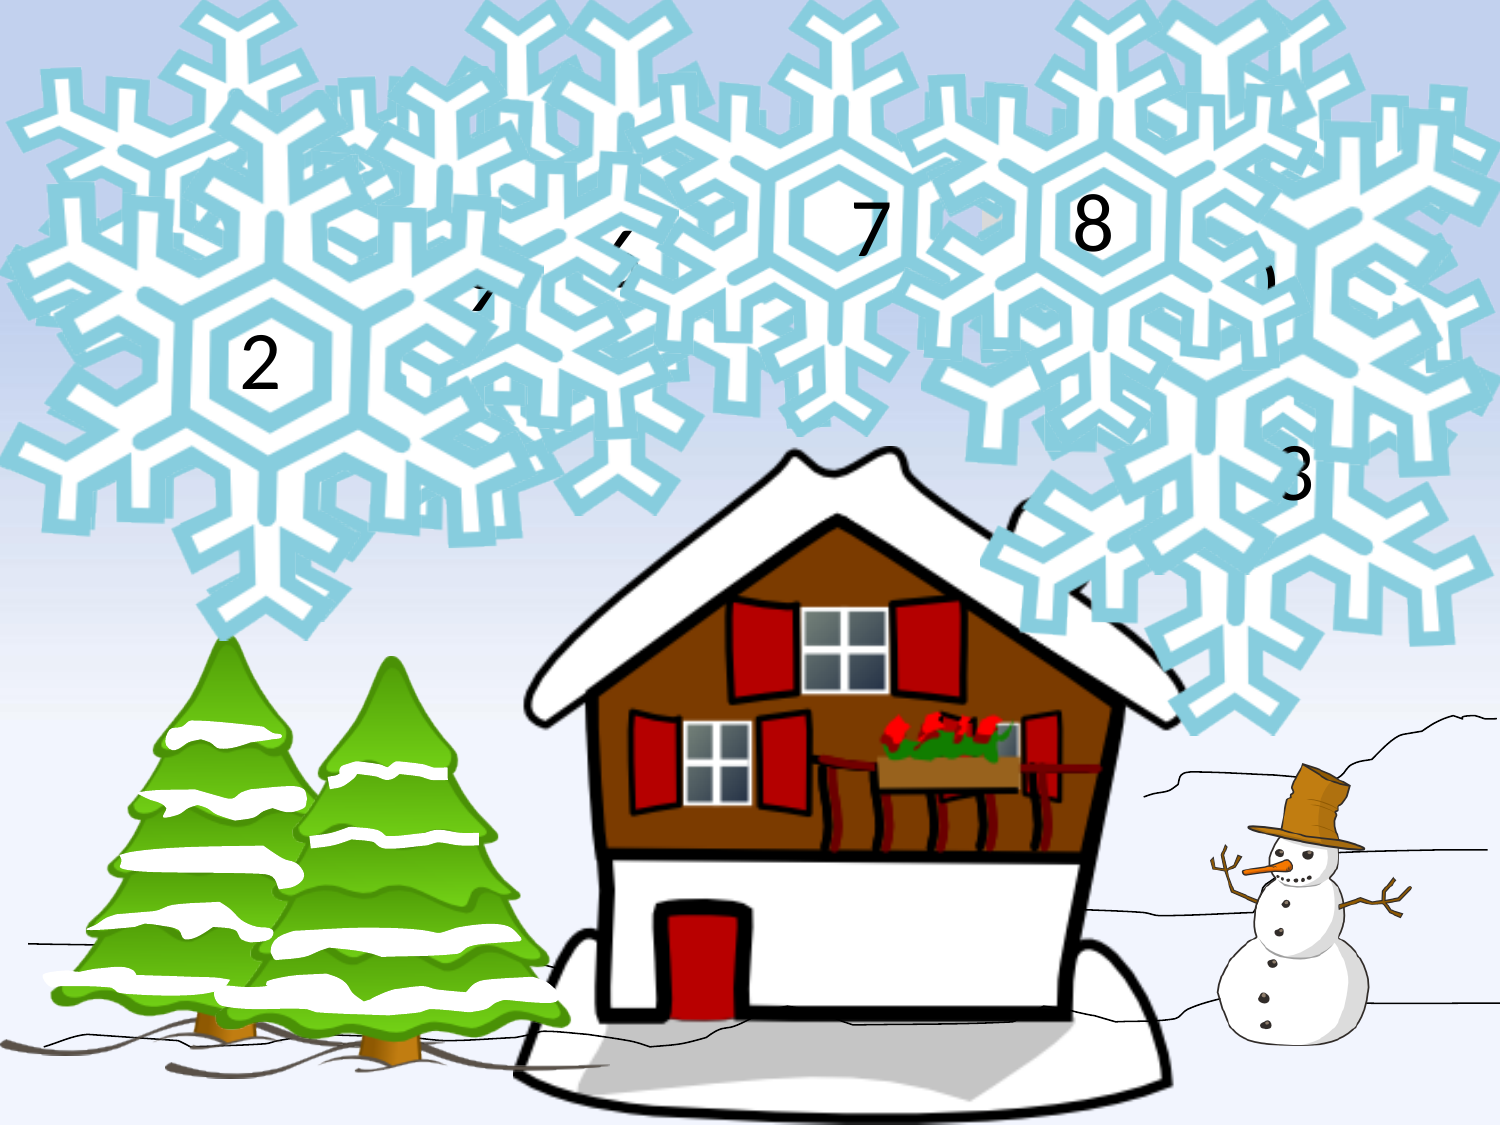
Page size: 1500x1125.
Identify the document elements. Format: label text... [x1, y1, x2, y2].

text_box [119, 845, 305, 890]
text_box 8 [1057, 160, 1130, 277]
text_box 7 [836, 165, 891, 281]
text_box [137, 786, 308, 821]
text_box [165, 720, 283, 751]
text_box [86, 901, 274, 943]
text_box [42, 966, 558, 1014]
picture [0, 0, 1500, 1125]
text_box 2 [224, 298, 297, 414]
text_box [272, 925, 520, 958]
